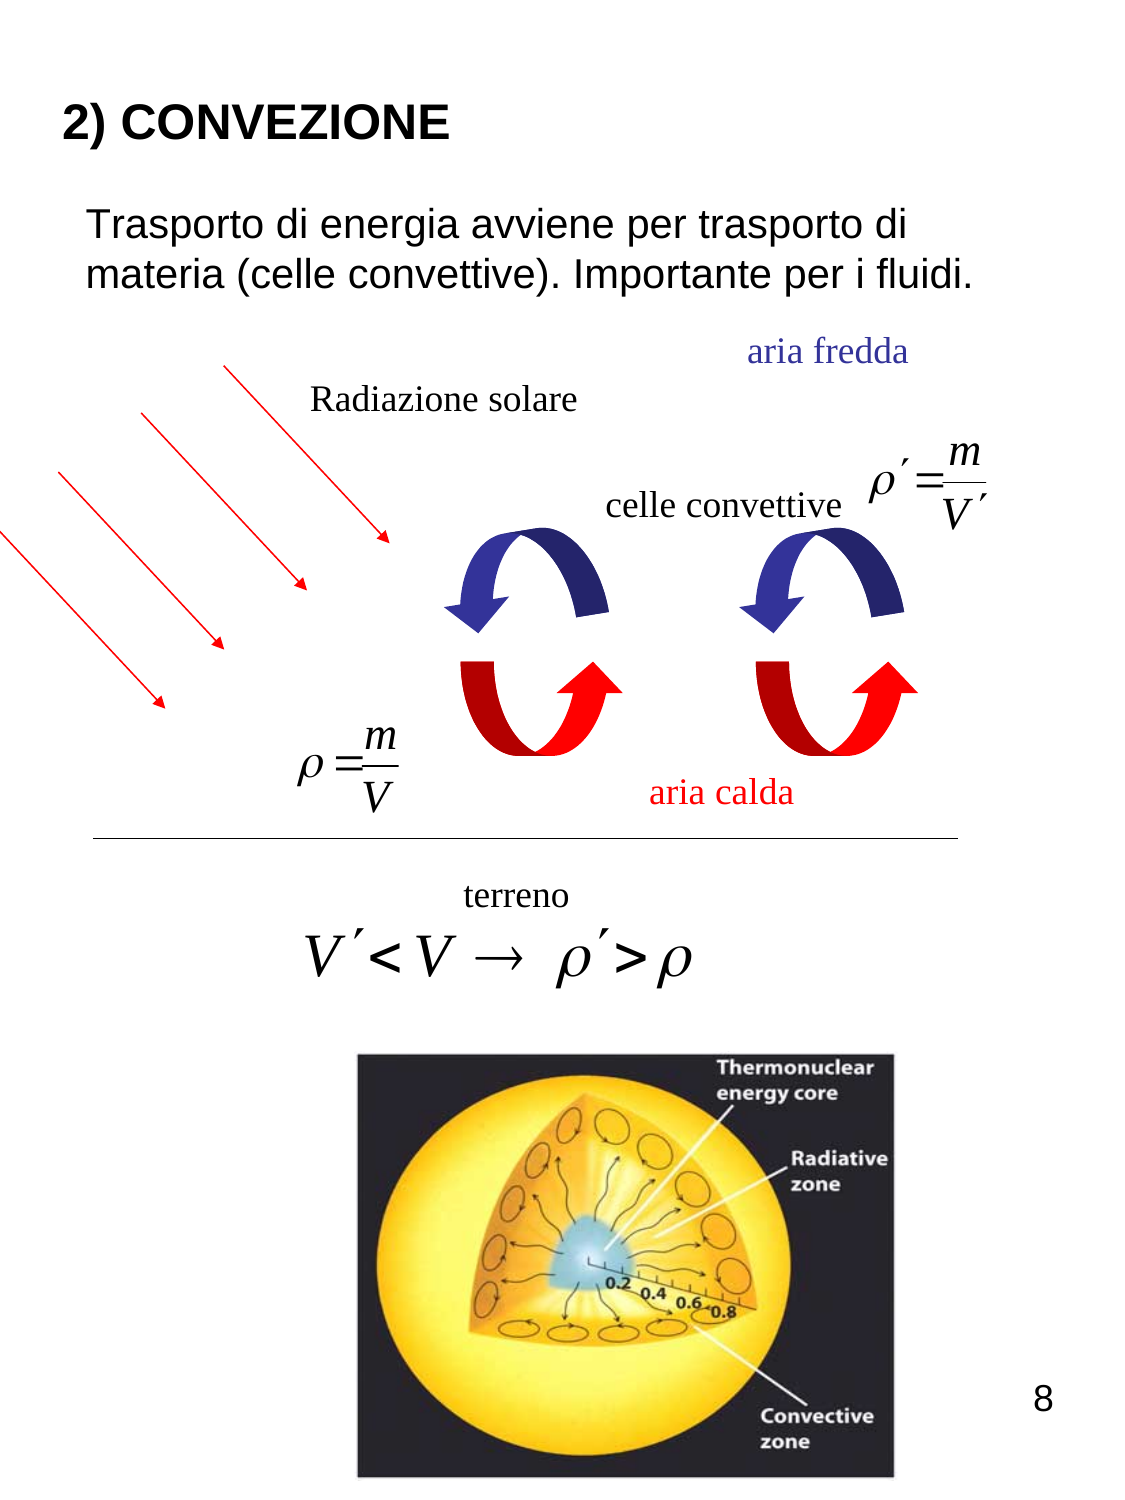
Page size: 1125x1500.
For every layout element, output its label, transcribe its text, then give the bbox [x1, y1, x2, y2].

text_box Radiazione solare [295, 366, 594, 427]
chart [302, 921, 703, 1001]
text_box terreno [448, 862, 585, 921]
text_box celle convettive [590, 472, 858, 533]
text_box [755, 661, 919, 756]
text_box [460, 661, 623, 756]
text_box [739, 533, 905, 634]
text_box 2) CONVEZIONE [47, 81, 626, 157]
text_box [443, 527, 609, 634]
text_box Trasporto di energia avviene per trasporto di materia (celle convettive). Importante per i fluidi. [70, 188, 993, 304]
text_box aria calda [634, 759, 810, 820]
chart [290, 708, 406, 821]
chart [862, 425, 993, 538]
picture [354, 1051, 898, 1481]
text_box aria fredda [732, 318, 924, 380]
